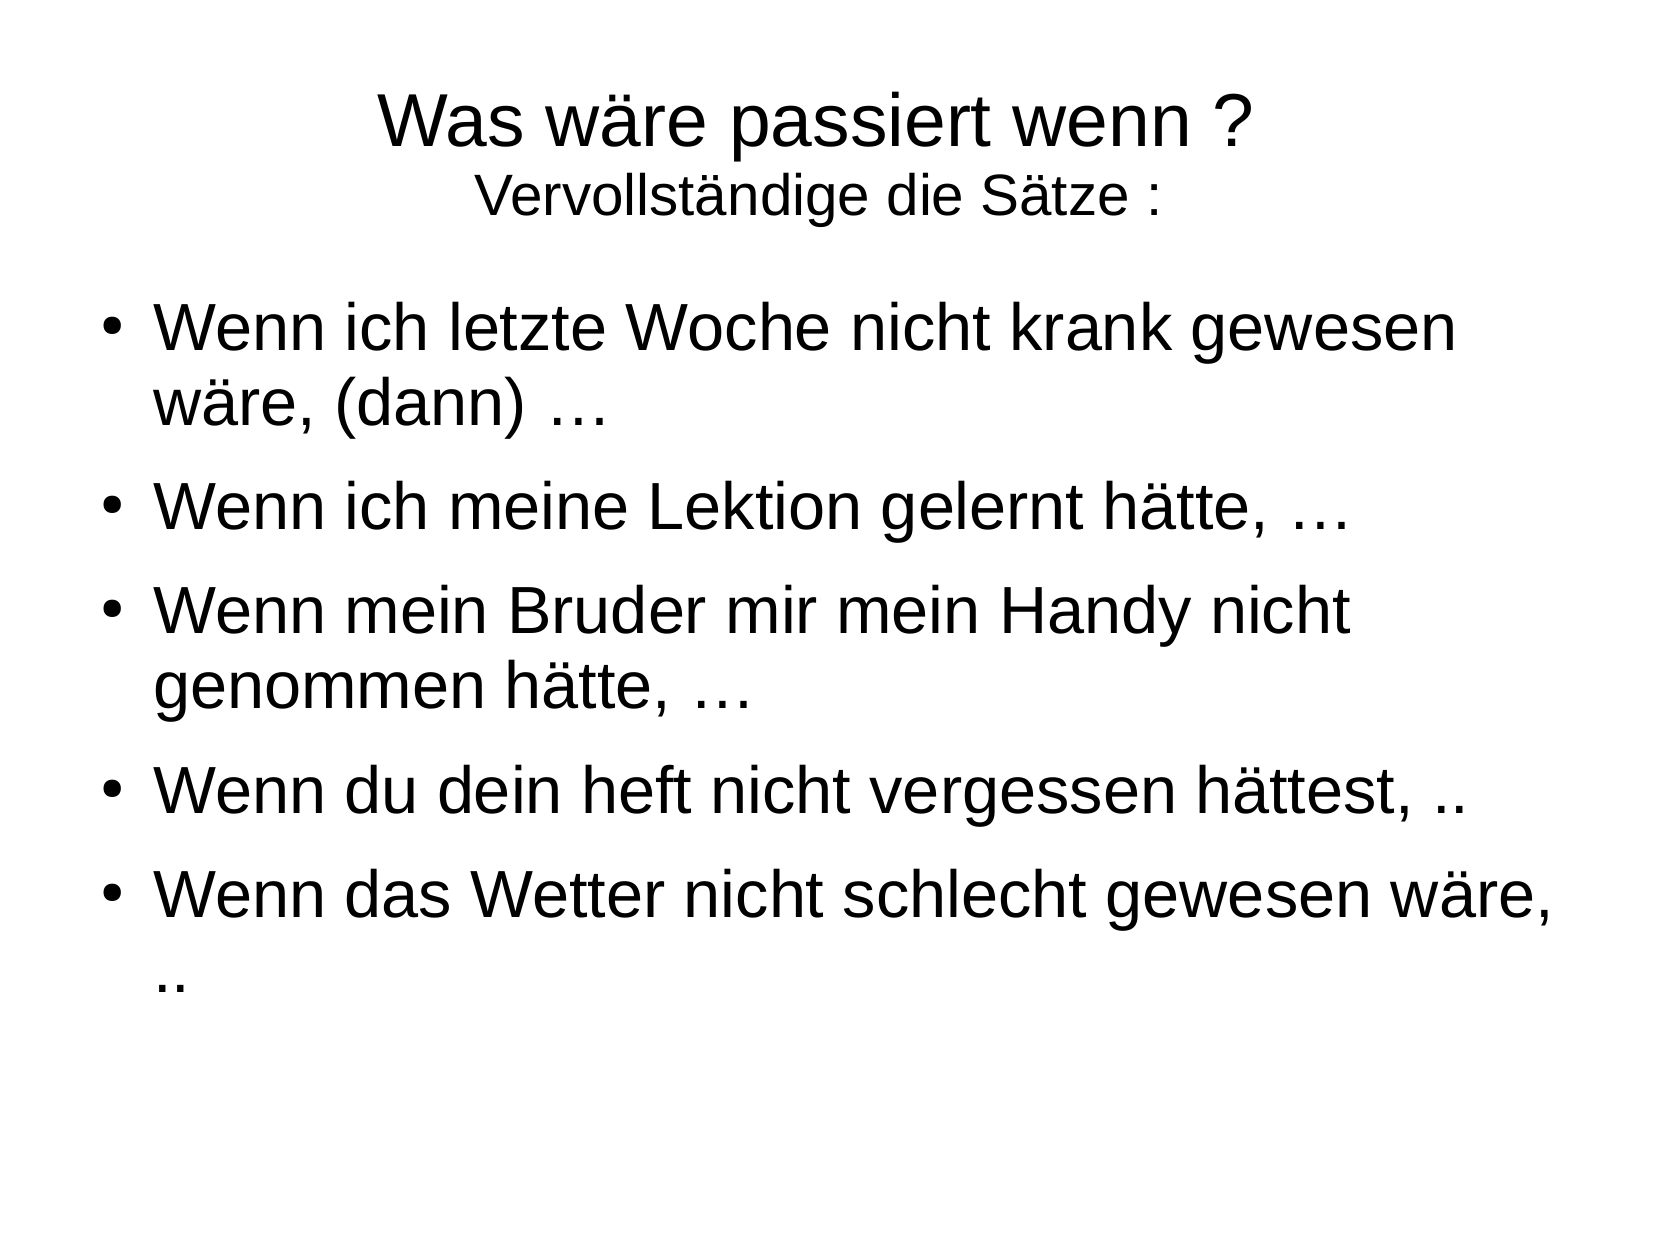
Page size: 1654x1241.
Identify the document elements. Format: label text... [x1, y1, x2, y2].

title Was wäre passiert wenn ? Vervollständige die Sätze : [82, 56, 1571, 250]
list Wenn ich letzte Woche nicht krank gewesen wäre, (dann) … Wenn ich meine Lektion gelernt hätte, … Wenn mein Bruder mir mein Handy nicht genommen hätte, … Wenn du dein heft nicht vergessen hättest, .. Wenn das Wetter nicht schlecht gewesen wäre, .. [82, 290, 1571, 1094]
